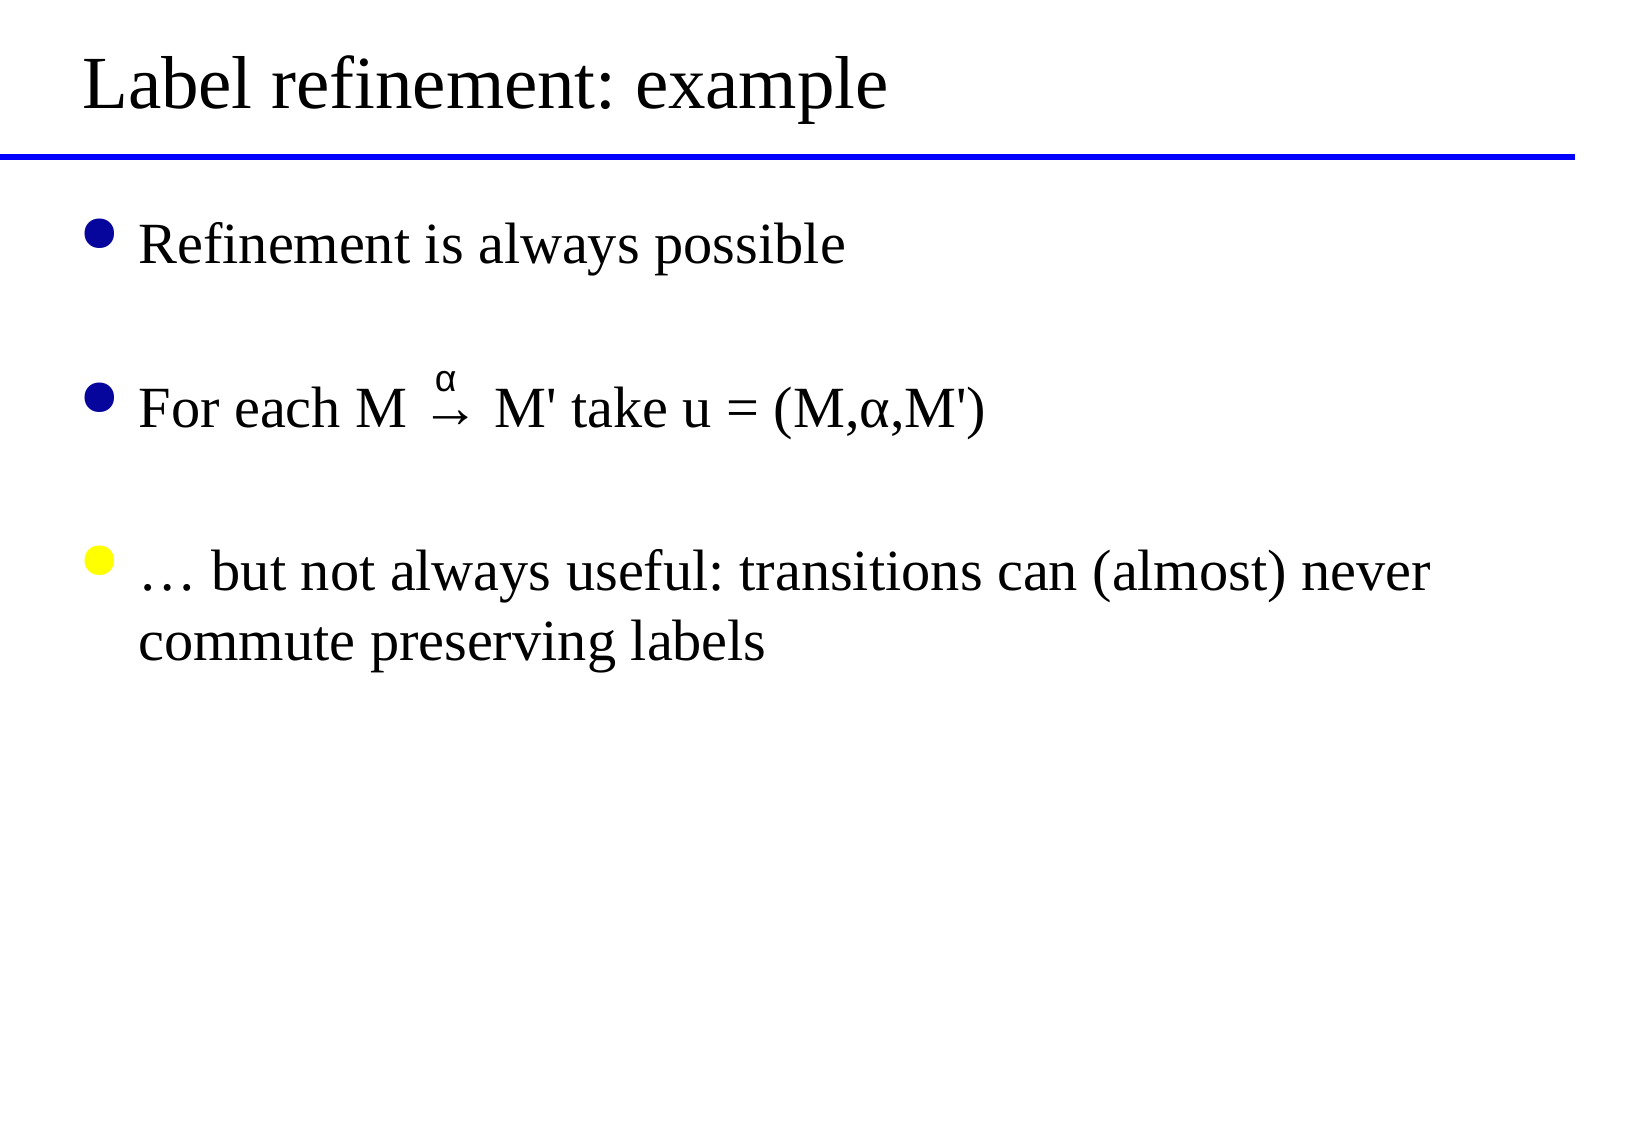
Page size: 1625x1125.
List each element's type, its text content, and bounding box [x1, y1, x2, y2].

title Label refinement: example [67, 27, 1544, 131]
text_box α [420, 349, 471, 407]
list Refinement is always possible For each M → M' take u = (M,α,M') … but not always useful: transitions can (almost) never commute preserving labels [67, 198, 1557, 1061]
